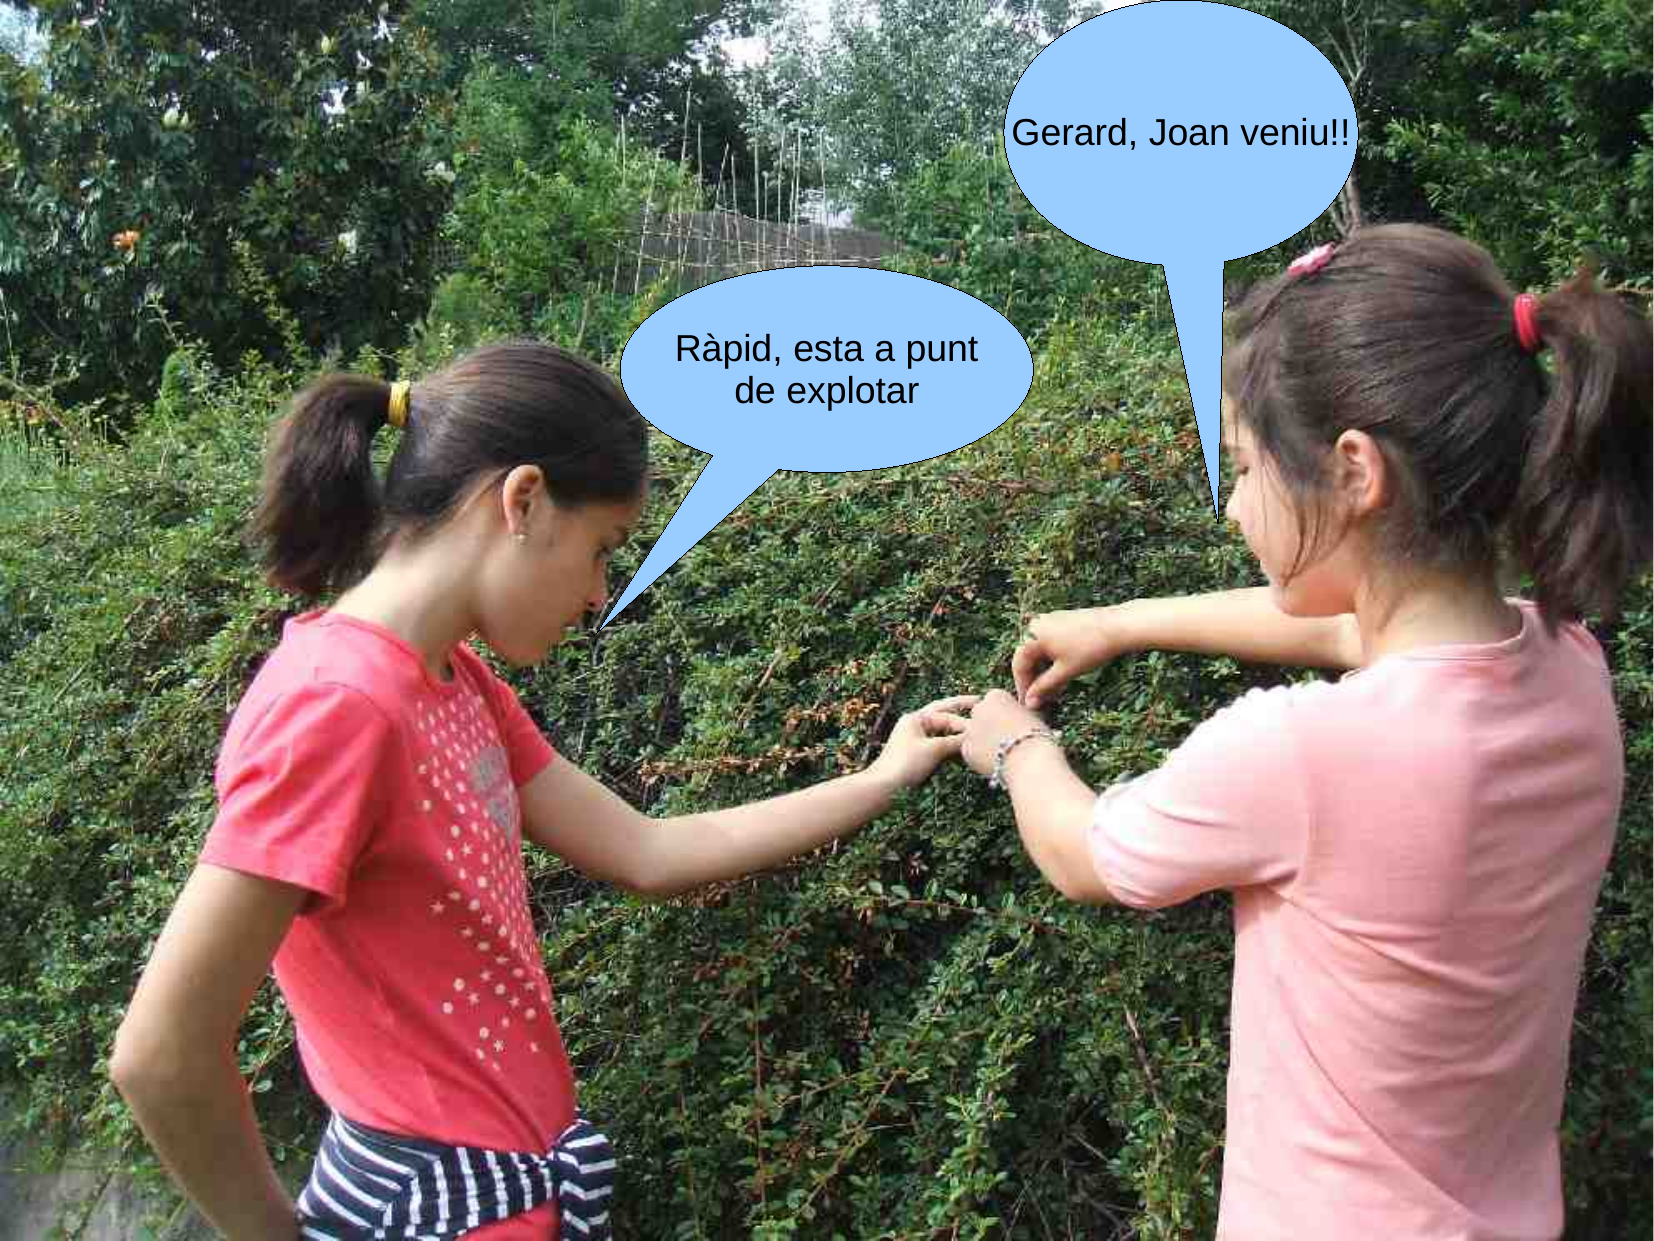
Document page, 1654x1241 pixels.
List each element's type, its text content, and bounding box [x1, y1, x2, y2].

picture [0, 0, 1654, 1241]
text_box Gerard, Joan veniu!! [1003, 0, 1359, 524]
text_box Ràpid, esta a punt de explotar [596, 265, 1034, 634]
